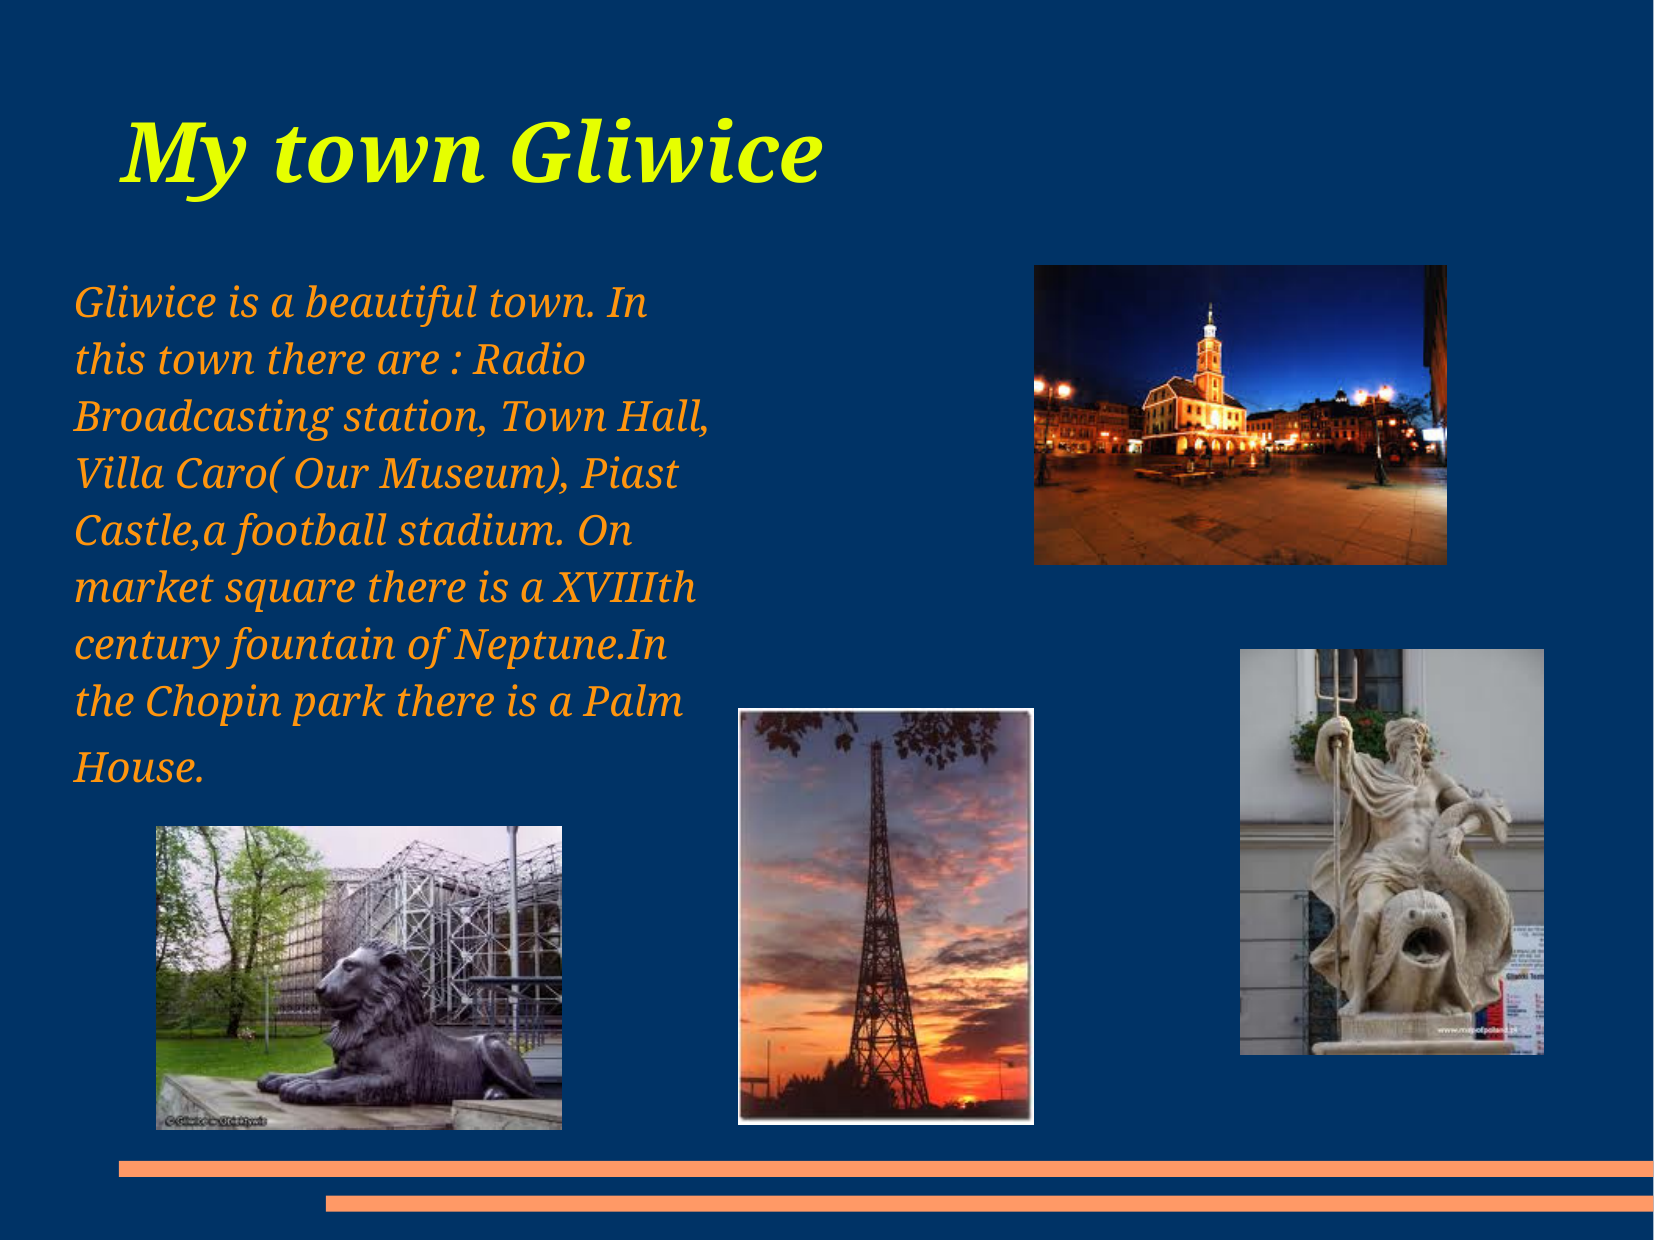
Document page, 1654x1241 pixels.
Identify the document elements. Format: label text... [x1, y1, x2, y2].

picture [738, 708, 1034, 1125]
text_box Gliwice is a beautiful town. In this town there are : Radio Broadcasting station, Town Hall, Villa Caro( Our Museum), Piast Castle,a football stadium. On market square there is a XVIIIth century fountain of Neptune.In the Chopin park there is a Palm House. [59, 265, 739, 765]
title My town Gliwice [121, 46, 1534, 254]
picture [156, 826, 562, 1130]
picture [1034, 265, 1447, 565]
picture [1240, 649, 1544, 1055]
